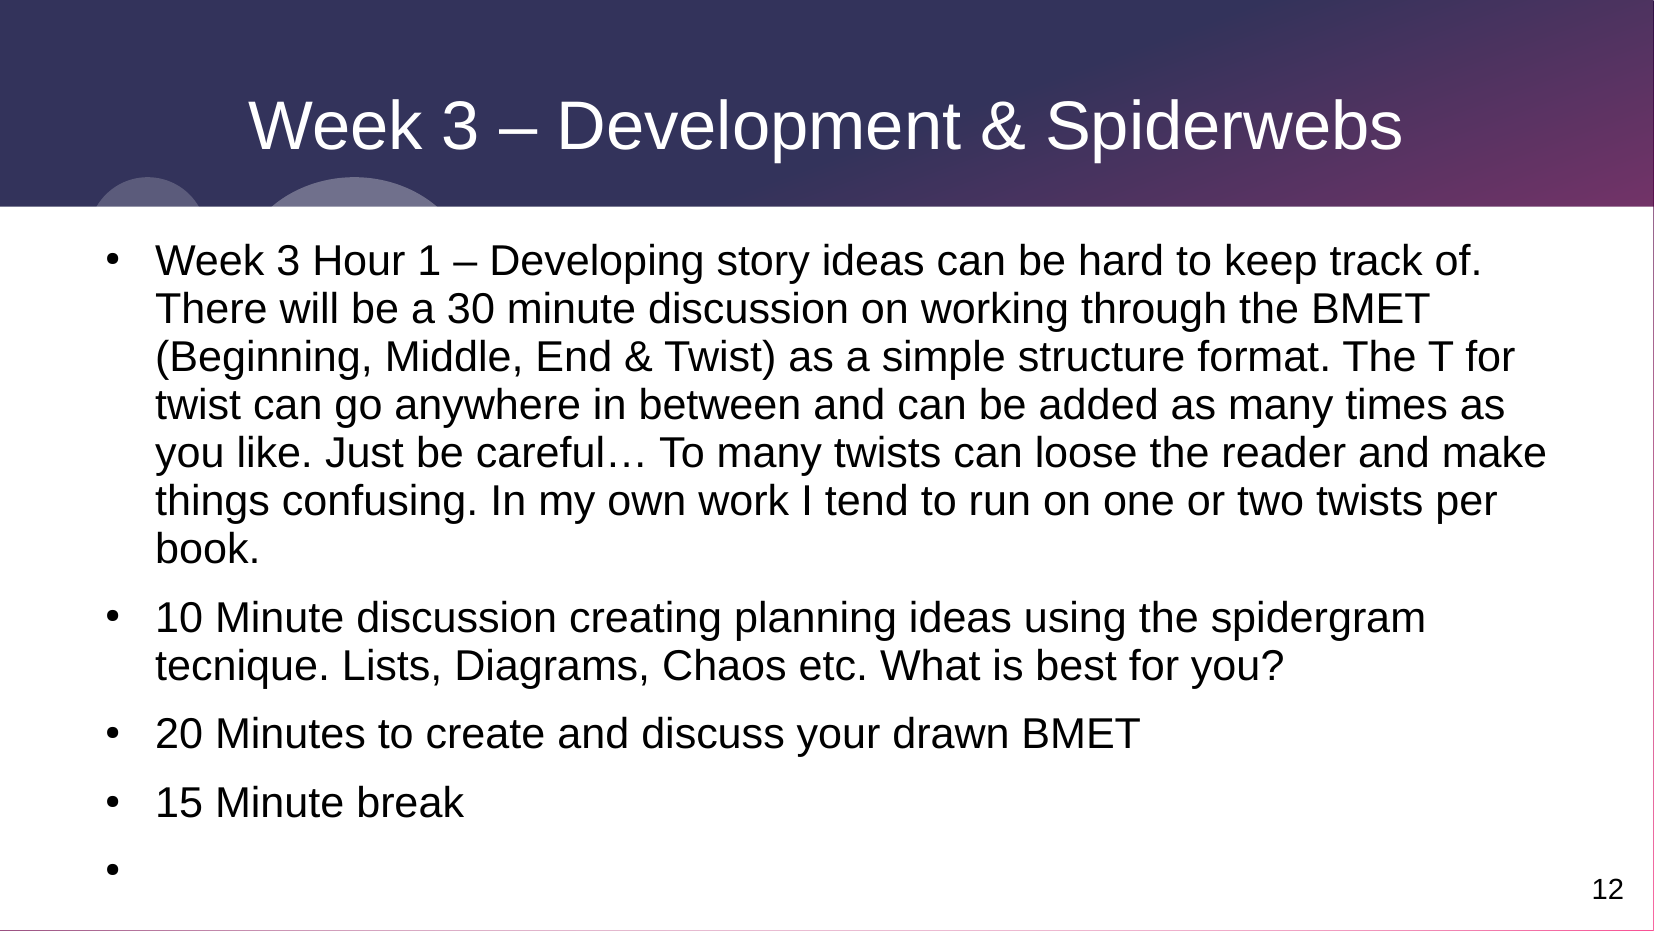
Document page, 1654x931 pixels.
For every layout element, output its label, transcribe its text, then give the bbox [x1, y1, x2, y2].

list Week 3 Hour 1 – Developing story ideas can be hard to keep track of. There will be a 30 minute discussion on working through the BMET (Beginning, Middle, End & Twist) as a simple structure format. The T for twist can go anywhere in between and can be added as many times as you like. Just be careful… To many twists can loose the reader and make things confusing. In my own work I tend to run on one or two twists per book. 10 Minute discussion creating planning ideas using the spidergram tecnique. Lists, Diagrams, Chaos etc. What is best for you? 20 Minutes to create and discuss your drawn BMET 15 Minute break [88, 236, 1565, 827]
title Week 3 – Development & Spiderwebs [88, 44, 1565, 207]
